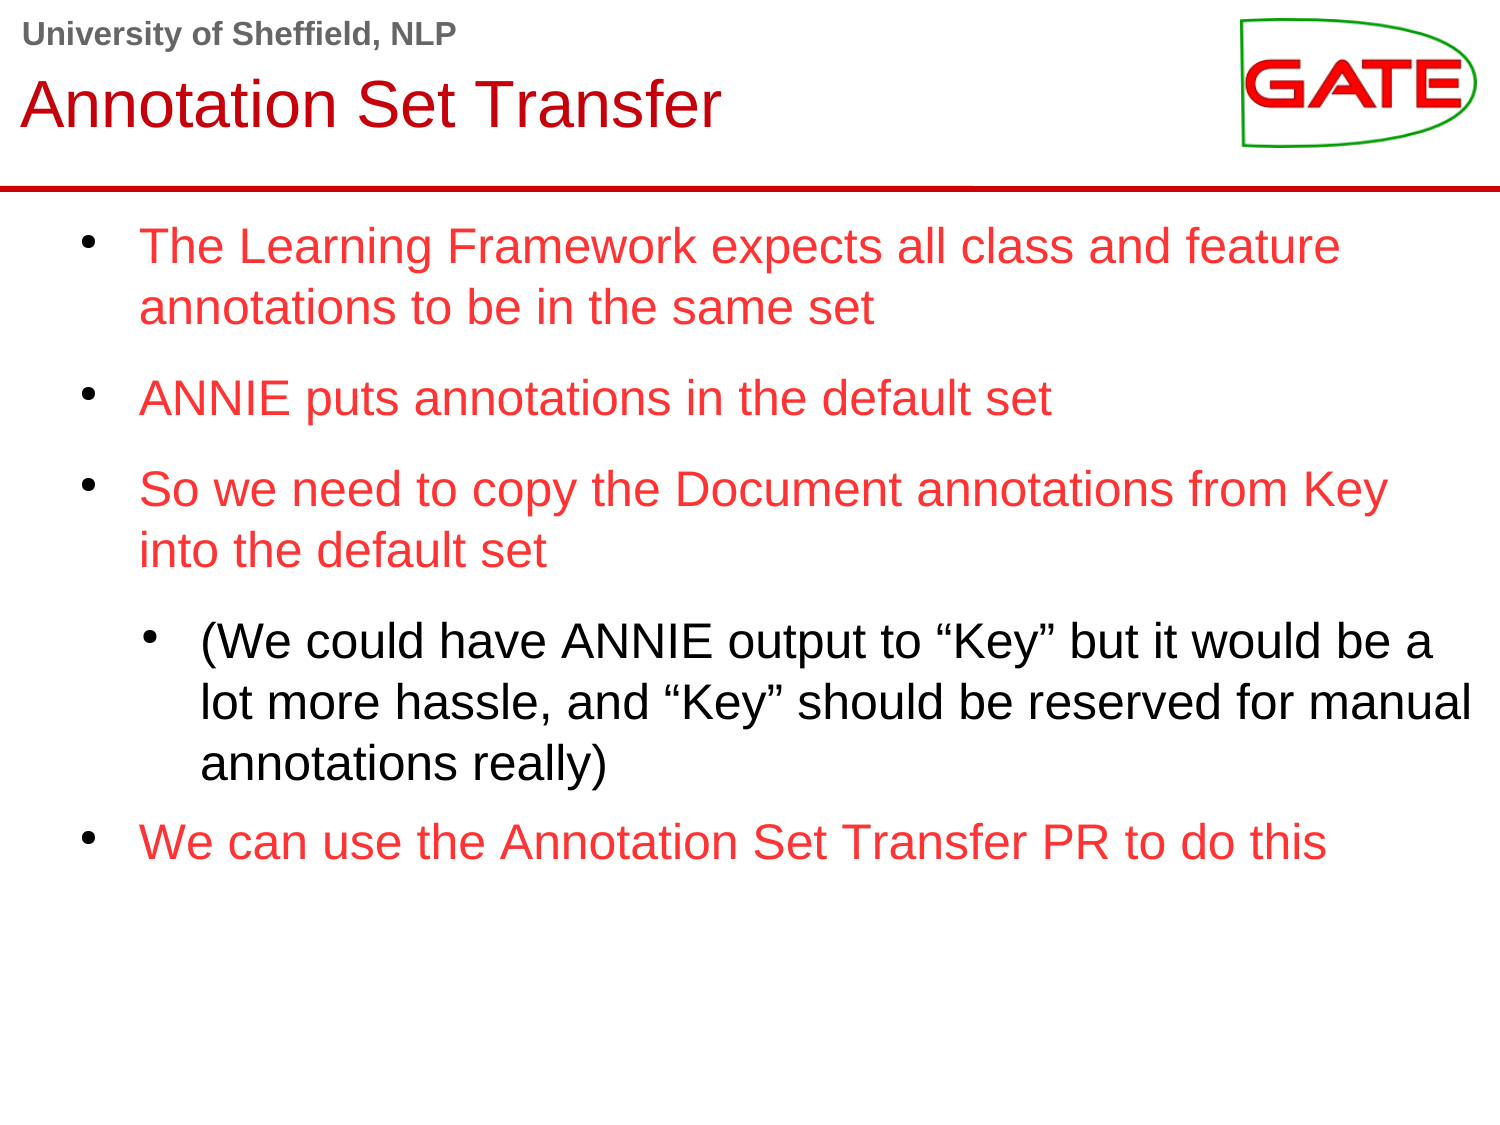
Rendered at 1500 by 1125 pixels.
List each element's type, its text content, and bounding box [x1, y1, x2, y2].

picture [1240, 18, 1477, 148]
list The Learning Framework expects all class and feature annotations to be in the same set ANNIE puts annotations in the default set So we need to copy the Document annotations from Key into the default set (We could have ANNIE output to “Key” but it would be a lot more hassle, and “Key” should be reserved for manual annotations really) We can use the Annotation Set Transfer PR to do this [23, 212, 1477, 1063]
title Annotation Set Transfer [20, 45, 1240, 166]
